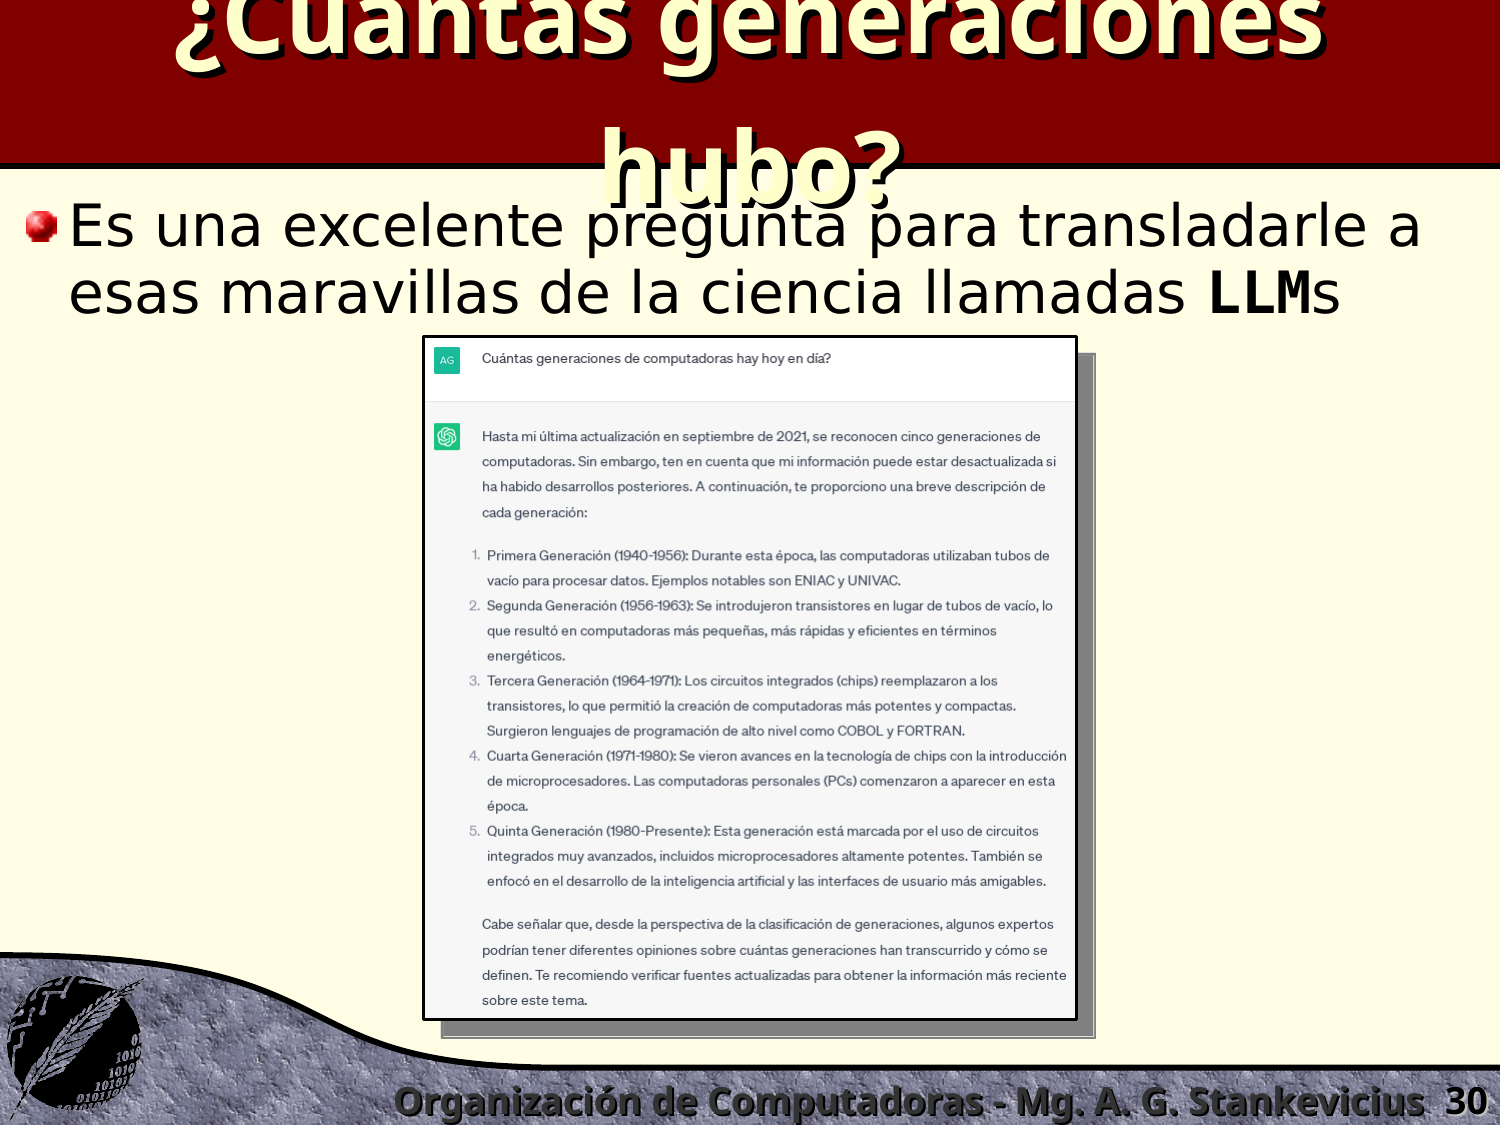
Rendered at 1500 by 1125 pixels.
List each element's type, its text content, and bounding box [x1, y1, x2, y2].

picture [1058, 1100, 1065, 1110]
picture [802, 1100, 806, 1110]
picture [0, 959, 1500, 1125]
picture [425, 337, 1075, 1018]
title ¿Cuántas generaciones hubo? [15, 5, 1485, 160]
picture [448, 1100, 455, 1110]
list Es una excelente pregunta para transladarle a esas maravillas de la ciencia llamadas LLMs [11, 192, 1486, 845]
